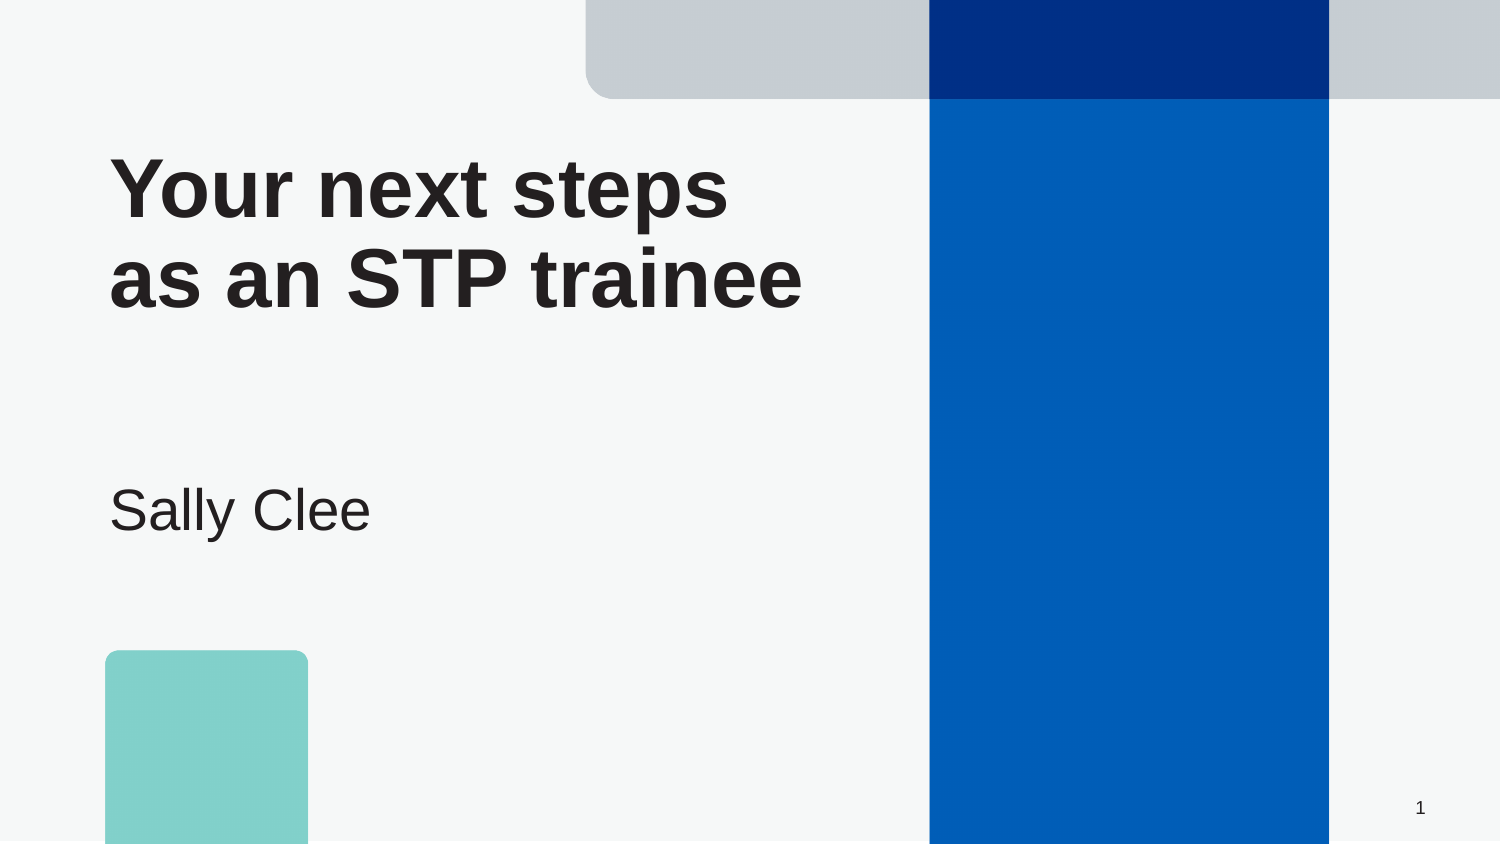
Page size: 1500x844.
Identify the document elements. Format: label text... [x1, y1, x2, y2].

list Your next steps as an STP trainee [109, 145, 810, 338]
list Sally Clee [109, 527, 685, 640]
